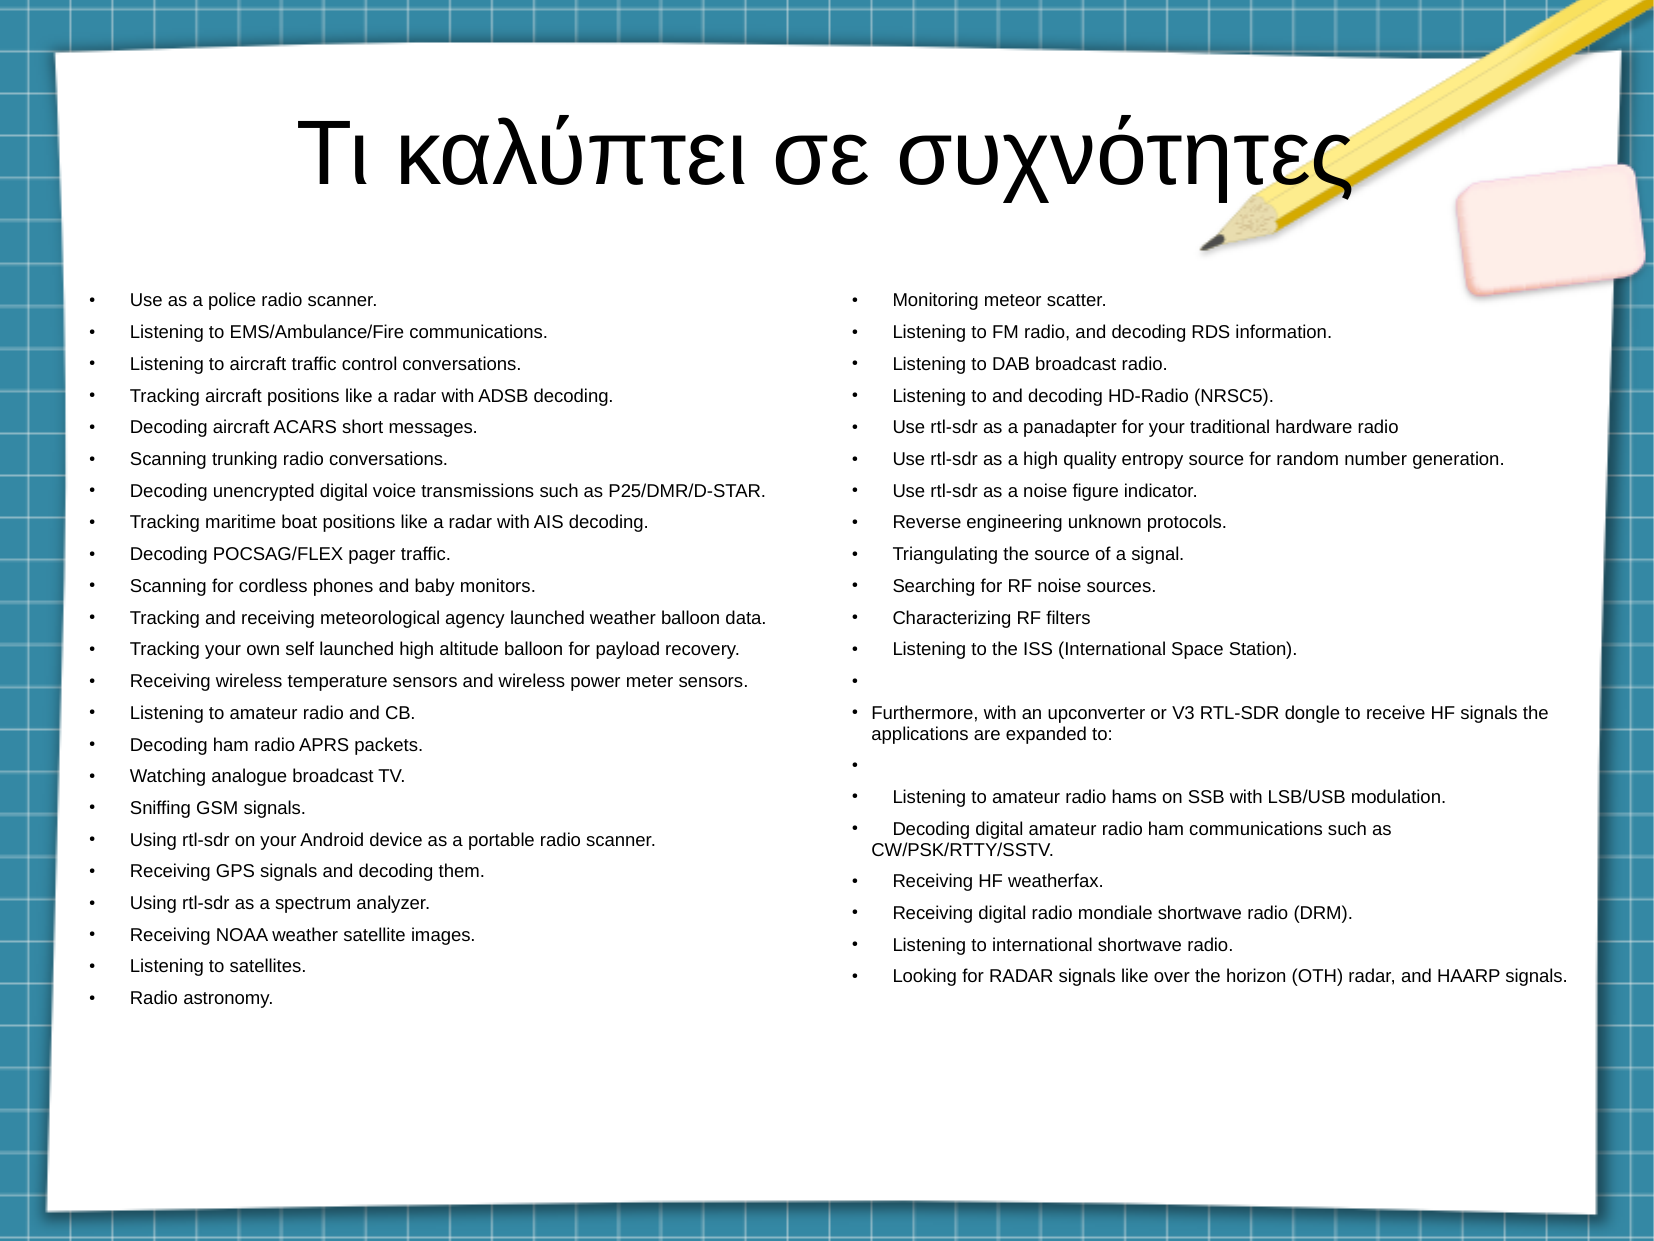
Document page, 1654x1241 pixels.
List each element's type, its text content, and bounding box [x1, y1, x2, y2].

picture [0, 0, 1654, 1241]
list Monitoring meteor scatter. Listening to FM radio, and decoding RDS information. Listening to DAB broadcast radio. Listening to and decoding HD-Radio (NRSC5). Use rtl-sdr as a panadapter for your traditional hardware radio Use rtl-sdr as a high quality entropy source for random number generation. Use rtl-sdr as a noise figure indicator. Reverse engineering unknown protocols. Triangulating the source of a signal. Searching for RF noise sources. Characterizing RF filters Listening to the ISS (International Space Station). Furthermore, with an upconverter or V3 RTL-SDR dongle to receive HF signals the applications are expanded to: Listening to amateur radio hams on SSB with LSB/USB modulation. Decoding digital amateur radio ham communications such as CW/PSK/RTTY/SSTV. Receiving HF weatherfax. Receiving digital radio mondiale shortwave radio (DRM). Listening to international shortwave radio. Looking for RADAR signals like over the horizon (OTH) radar, and HAARP signals. [845, 290, 1572, 1010]
list Use as a police radio scanner. Listening to EMS/Ambulance/Fire communications. Listening to aircraft traffic control conversations. Tracking aircraft positions like a radar with ADSB decoding. Decoding aircraft ACARS short messages. Scanning trunking radio conversations. Decoding unencrypted digital voice transmissions such as P25/DMR/D-STAR. Tracking maritime boat positions like a radar with AIS decoding. Decoding POCSAG/FLEX pager traffic. Scanning for cordless phones and baby monitors. Tracking and receiving meteorological agency launched weather balloon data. Tracking your own self launched high altitude balloon for payload recovery. Receiving wireless temperature sensors and wireless power meter sensors. Listening to amateur radio and CB. Decoding ham radio APRS packets. Watching analogue broadcast TV. Sniffing GSM signals. Using rtl-sdr on your Android device as a portable radio scanner. Receiving GPS signals and decoding them. Using rtl-sdr as a spectrum analyzer. Receiving NOAA weather satellite images. Listening to satellites. Radio astronomy. [82, 290, 809, 1010]
title Τι καλύπτει σε συχνότητες [82, 49, 1571, 257]
